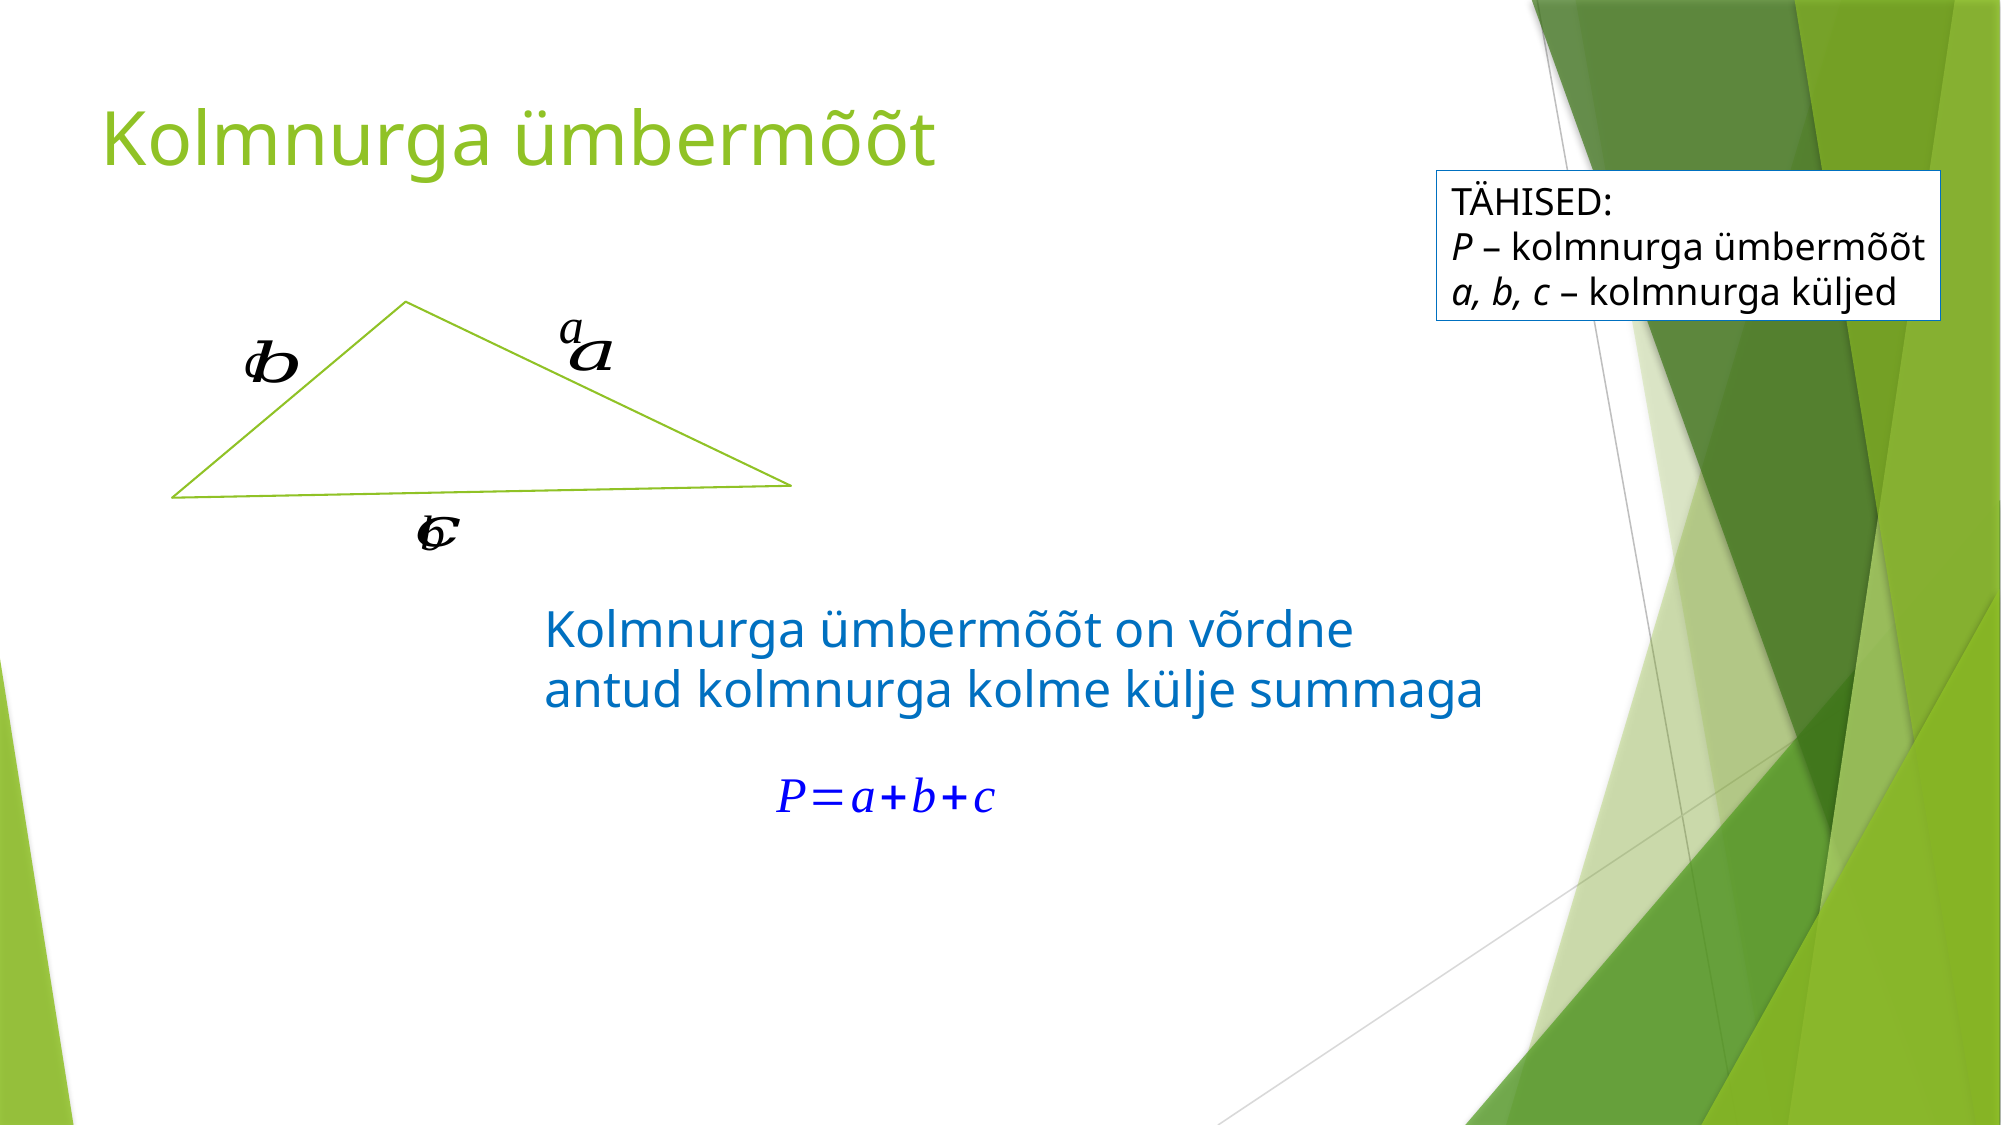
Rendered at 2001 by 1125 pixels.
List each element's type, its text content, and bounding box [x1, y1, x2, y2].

chart [237, 333, 325, 394]
title Kolmnurga ümbermõõt [85, 83, 1496, 300]
chart [767, 767, 1003, 823]
text_box TÄHISED: P – kolmnurga ümbermõõt a, b, c – kolmnurga küljed [1436, 170, 1941, 321]
chart [551, 299, 642, 383]
chart [402, 497, 490, 562]
text_box Kolmnurga ümbermõõt on võrdne antud kolmnurga kolme külje summaga [529, 590, 1500, 726]
